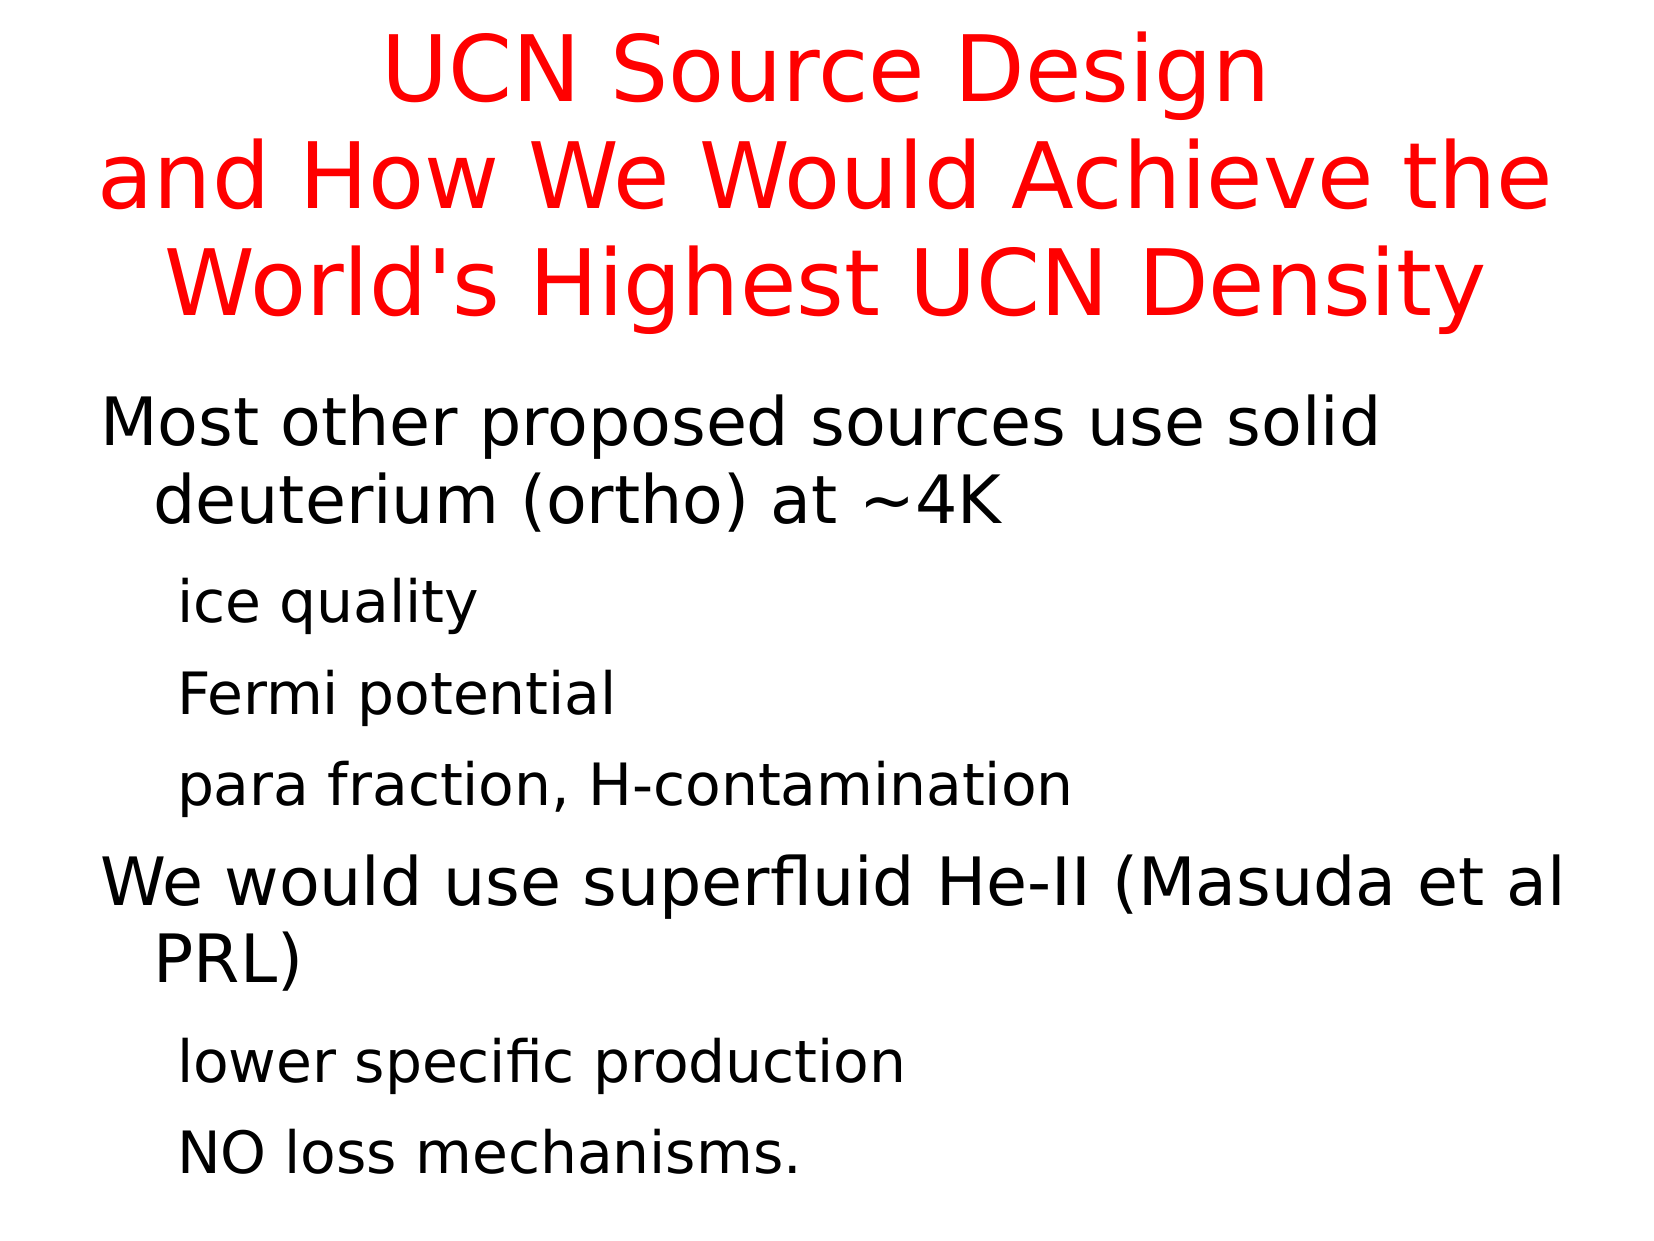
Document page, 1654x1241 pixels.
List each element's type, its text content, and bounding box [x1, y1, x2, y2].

title UCN Source Design and How We Would Achieve the World's Highest UCN Density [82, 16, 1571, 338]
list Most other proposed sources use solid deuterium (ortho) at ~4K ice quality Fermi potential para fraction, H-contamination We would use superfluid He-II (Masuda et al PRL) lower specific production NO loss mechanisms. [82, 383, 1571, 1188]
